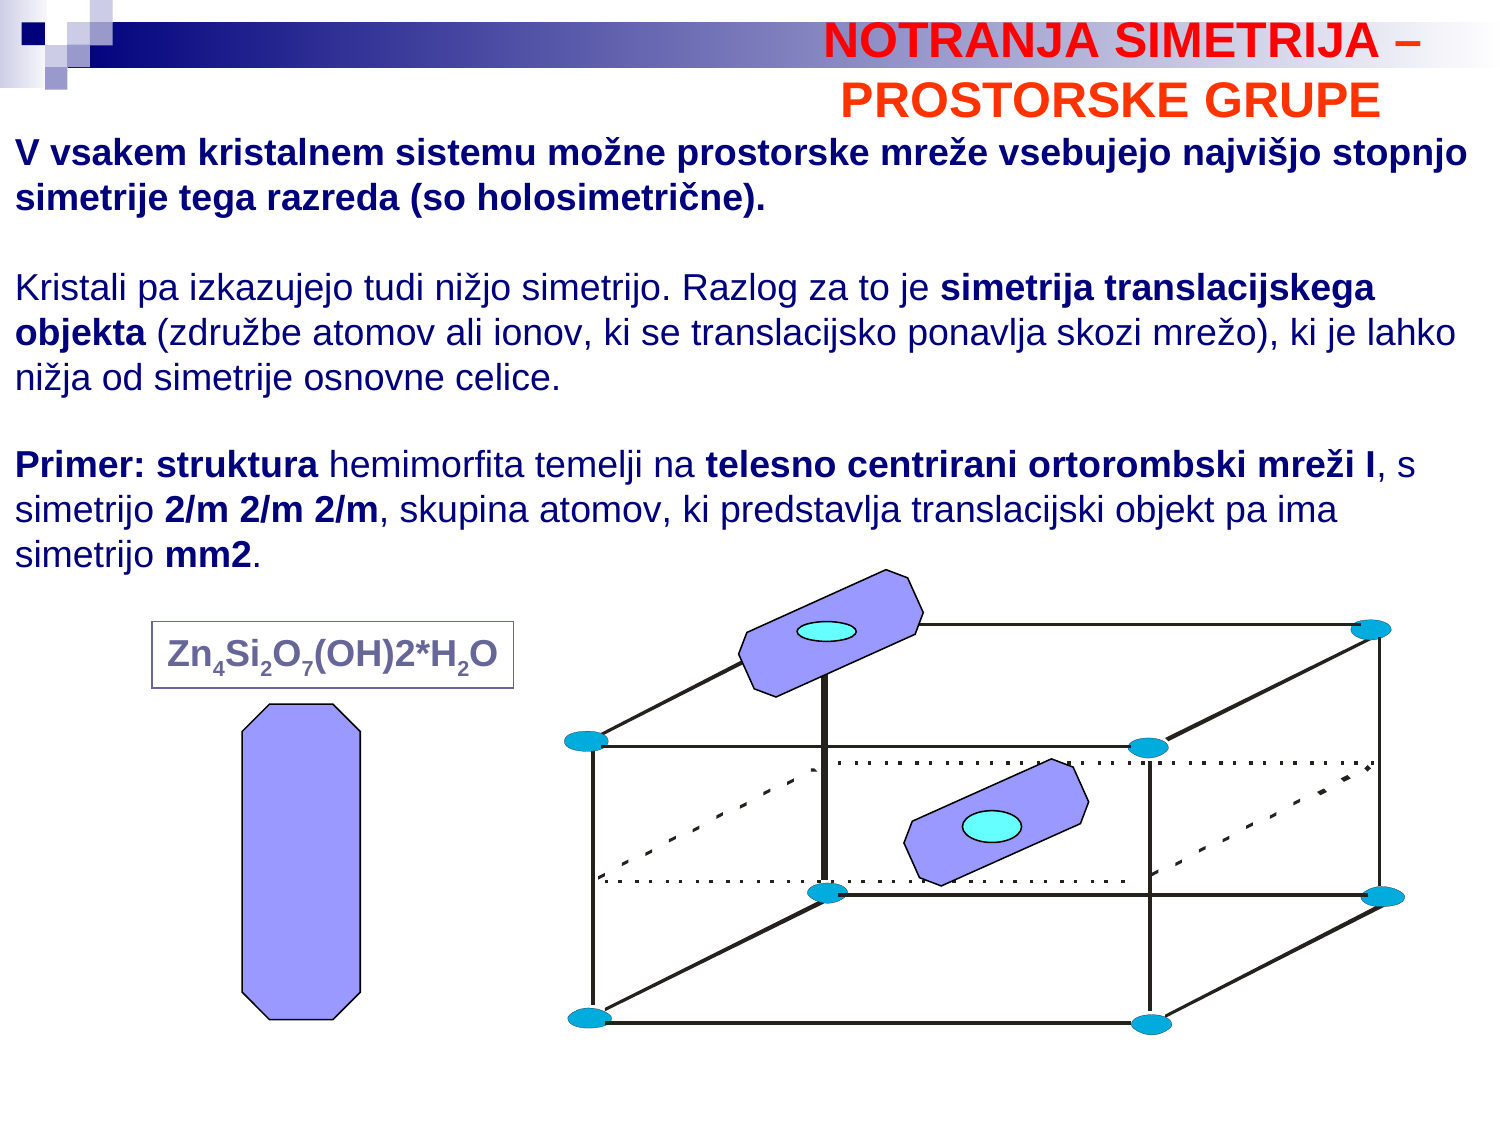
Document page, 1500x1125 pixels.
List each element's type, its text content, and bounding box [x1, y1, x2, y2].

text_box [242, 704, 361, 1020]
text_box Primer: struktura hemimorfita temelji na telesno centrirani ortorombski mreži I, s simetrijo 2/m 2/m 2/m, skupina atomov, ki predstavlja translacijski objekt pa ima simetrijo mm2. [0, 432, 1500, 583]
text_box [738, 569, 924, 698]
text_box NOTRANJA SIMETRIJA – PROSTORSKE GRUPE V vsakem kristalnem sistemu možne prostorske mreže vsebujejo najvišjo stopnjo simetrije tega razreda (so holosimetrične). Kristali pa izkazujejo tudi nižjo simetrijo. Razlog za to je simetrija translacijskega objekta (združbe atomov ali ionov, ki se translacijsko ponavlja skozi mrežo), ki je lahko nižja od simetrije osnovne celice. [0, 0, 1500, 432]
chart [560, 609, 1412, 1039]
text_box [903, 758, 1089, 886]
text_box Zn4Si2O7(OH)2*H2O [152, 621, 514, 689]
